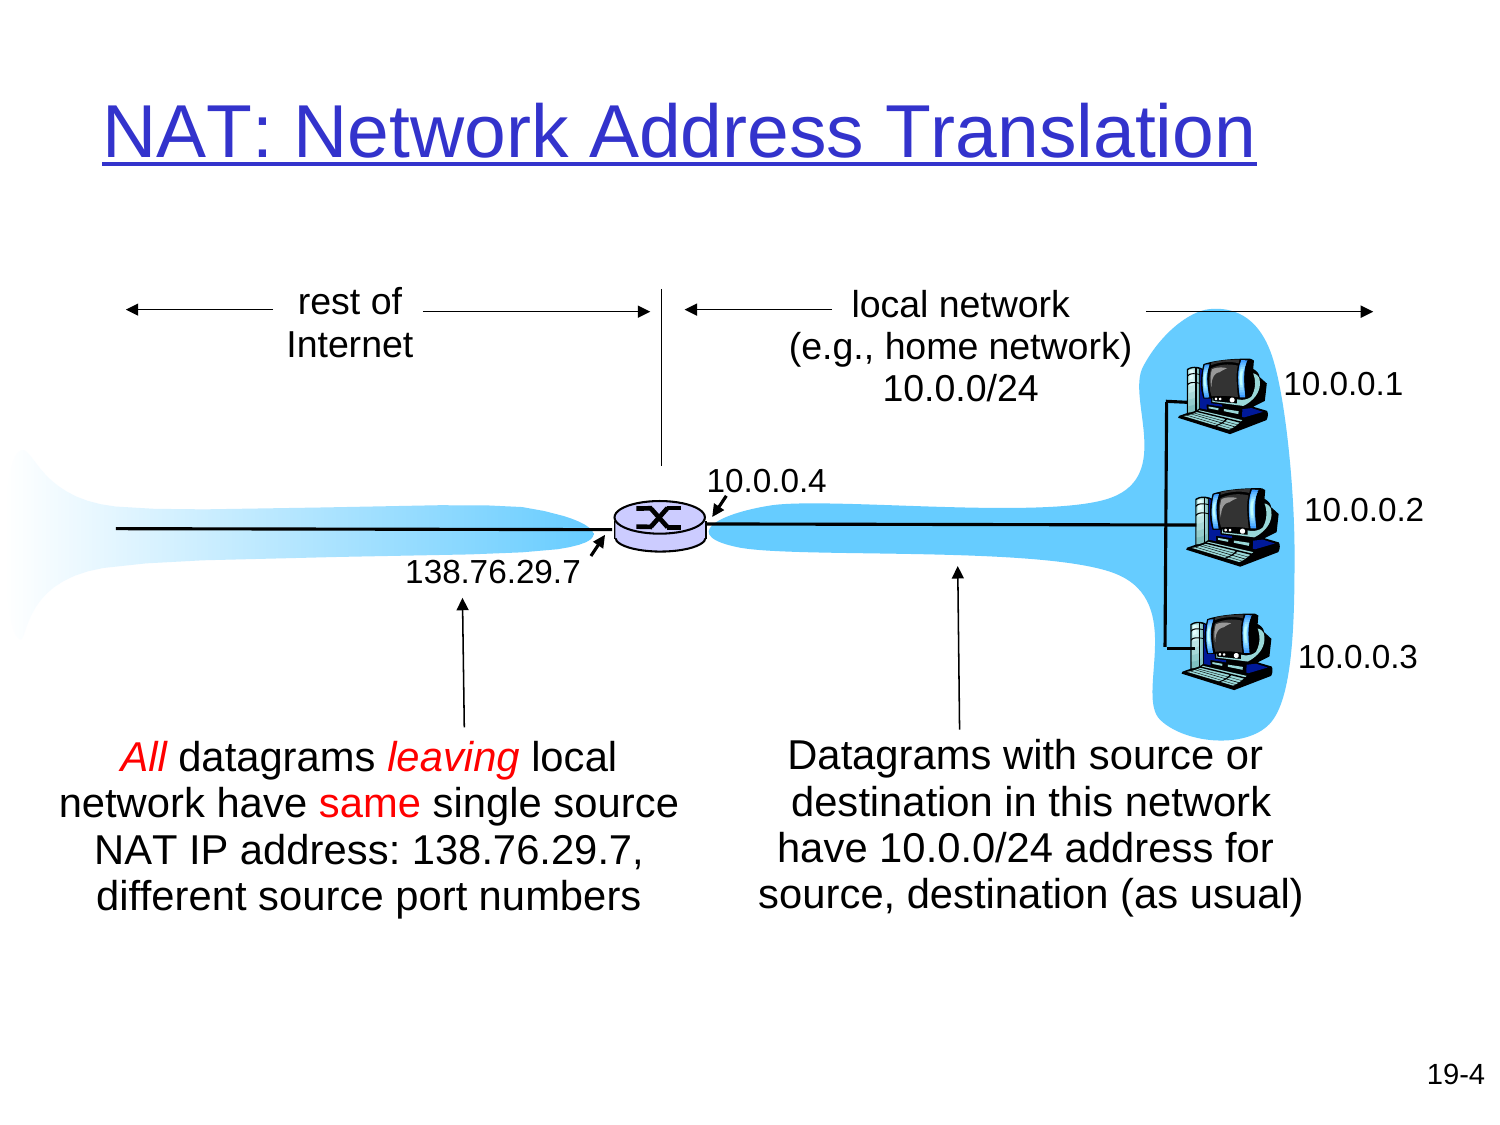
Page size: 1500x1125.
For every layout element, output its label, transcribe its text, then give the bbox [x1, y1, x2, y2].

text_box 10.0.0.3 [1283, 630, 1434, 684]
chart [1181, 612, 1274, 691]
chart [1178, 358, 1270, 435]
text_box [716, 312, 1273, 523]
text_box 138.76.29.7 [390, 546, 596, 599]
text_box [708, 404, 1295, 724]
text_box All datagrams leaving local network have same single source NAT IP address: 138.76.29.7, different source port numbers [0, 725, 739, 928]
text_box local network (e.g., home network) 10.0.0/24 [774, 275, 1148, 417]
text_box [614, 501, 706, 552]
text_box Datagrams with source or destination in this network have 10.0.0/24 address for source, destination (as usual) [743, 724, 1320, 926]
text_box rest of Internet [271, 273, 429, 373]
text_box 10.0.0.1 [1268, 357, 1419, 411]
text_box 10.0.0.2 [1289, 483, 1440, 537]
text_box [4, 450, 594, 640]
title NAT: Network Address Translation [87, 37, 1415, 225]
chart [1186, 487, 1282, 567]
text_box 10.0.0.4 [691, 454, 842, 508]
